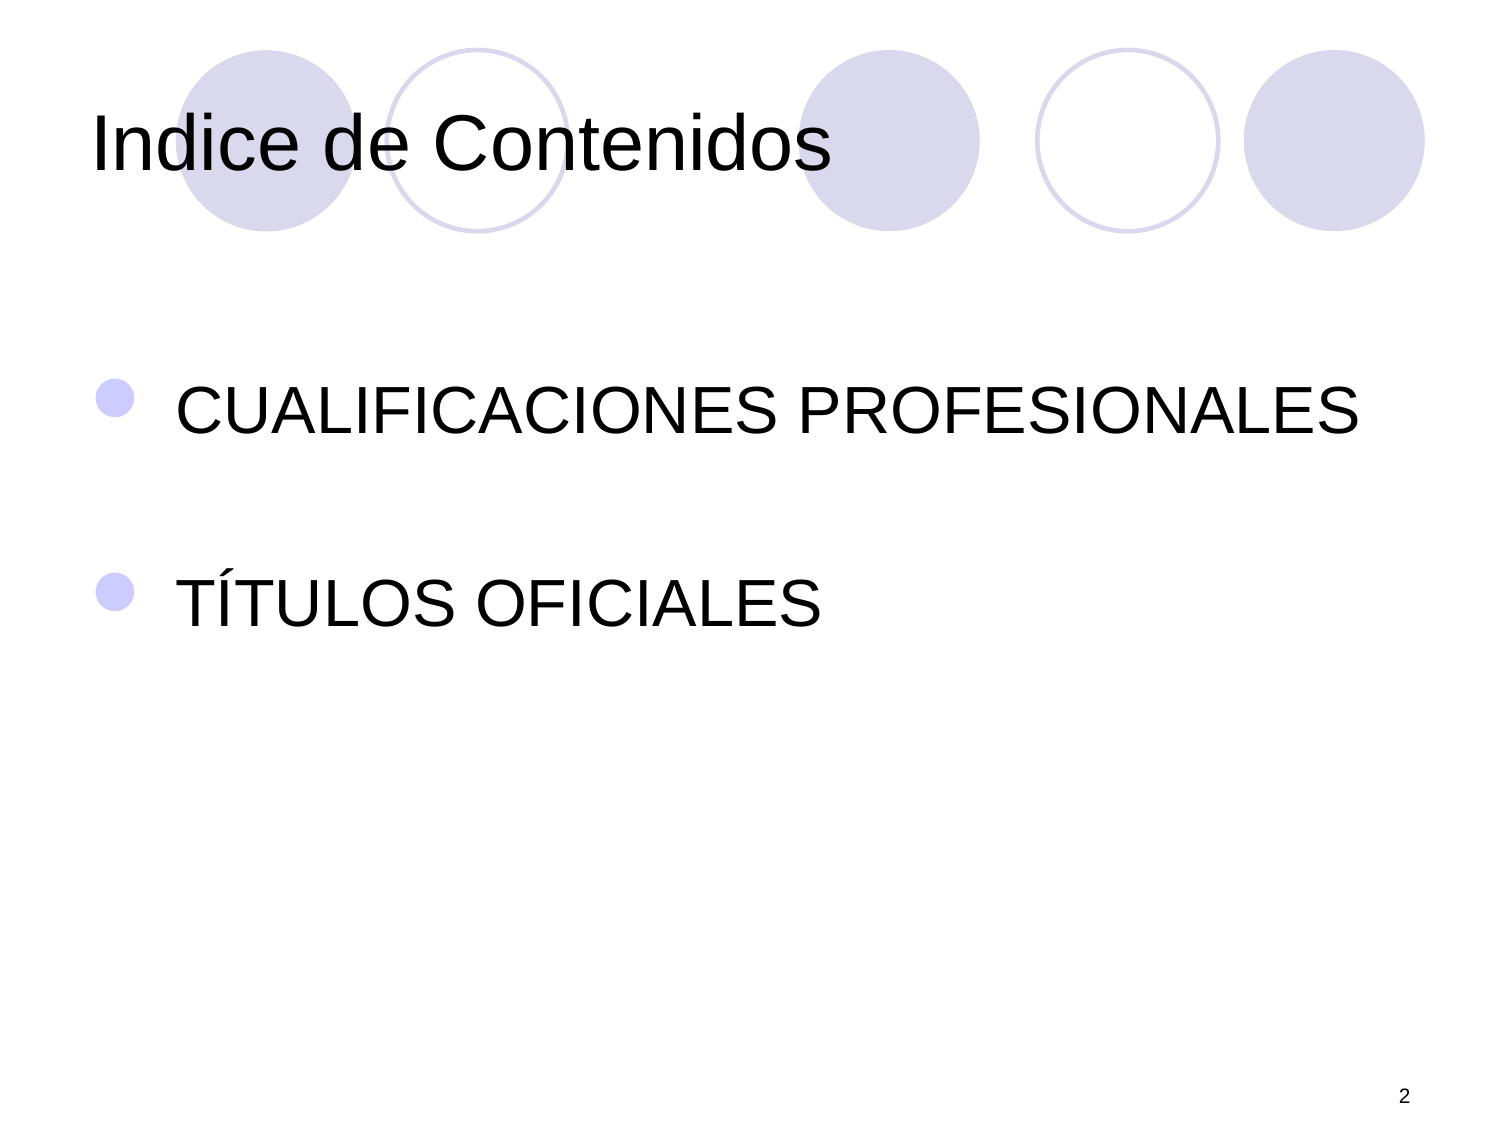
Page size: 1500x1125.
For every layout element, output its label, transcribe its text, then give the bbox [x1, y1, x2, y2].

title Indice de Contenidos [75, 45, 1426, 233]
text_box <number> [1074, 1074, 1426, 1101]
list CUALIFICACIONES PROFESIONALES TÍTULOS OFICIALES [75, 262, 1426, 1006]
